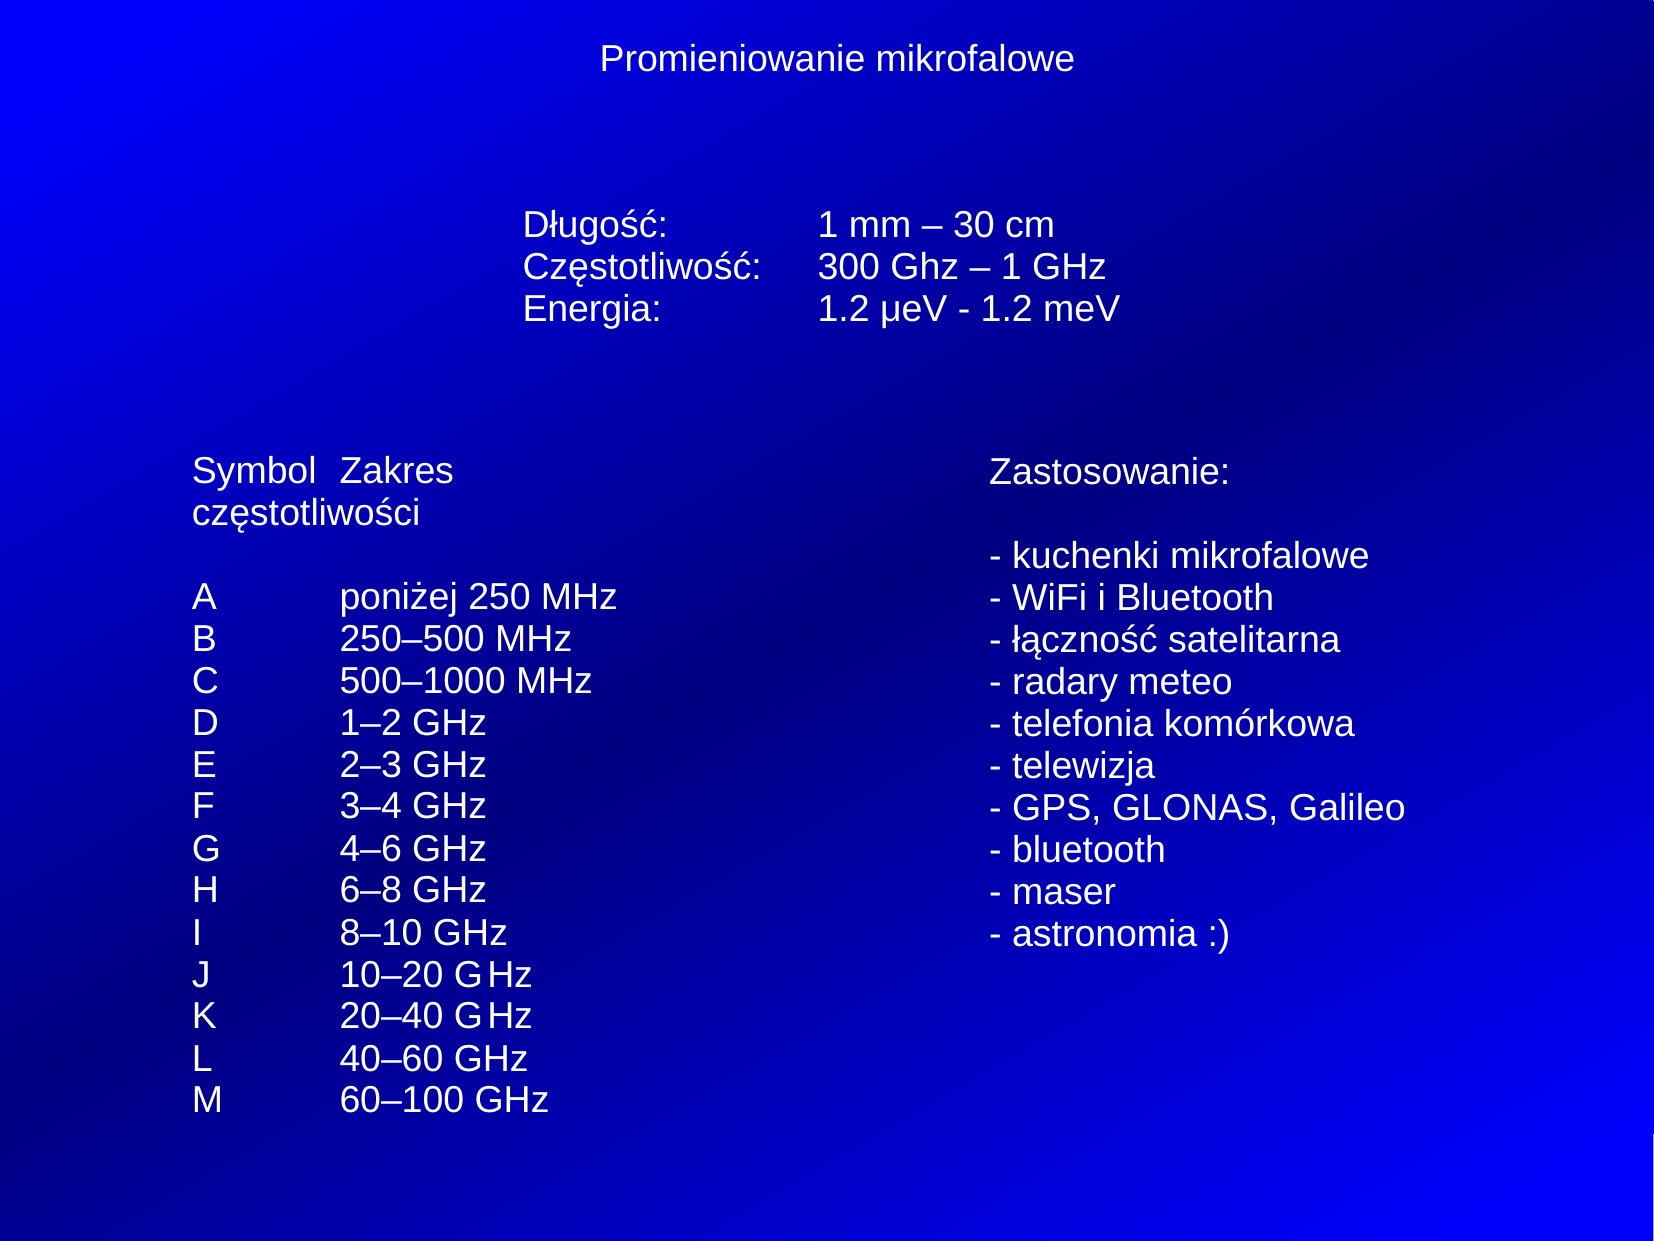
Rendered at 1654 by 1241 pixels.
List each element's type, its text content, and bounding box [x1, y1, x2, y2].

text_box Długość: 1 mm – 30 cm Częstotliwość: 300 Ghz – 1 GHz Energia: 1.2 μeV - 1.2 meV [507, 196, 1136, 338]
text_box Promieniowanie mikrofalowe [584, 29, 1091, 87]
text_box Symbol Zakres częstotliwości A poniżej 250 MHz B 250–500 MHz C 500–1000 MHz D 1–2 GHz E 2–3 GHz F 3–4 GHz G 4–6 GHz H 6–8 GHz I 8–10 GHz J 10–20 G Hz K 20–40 G Hz L 40–60 GHz M 60–100 GHz [177, 441, 708, 1129]
text_box Zastosowanie: - kuchenki mikrofalowe - WiFi i Bluetooth - łączność satelitarna - radary meteo - telefonia komórkowa - telewizja - GPS, GLONAS, Galileo - bluetooth - maser - astronomia :) [974, 442, 1421, 962]
